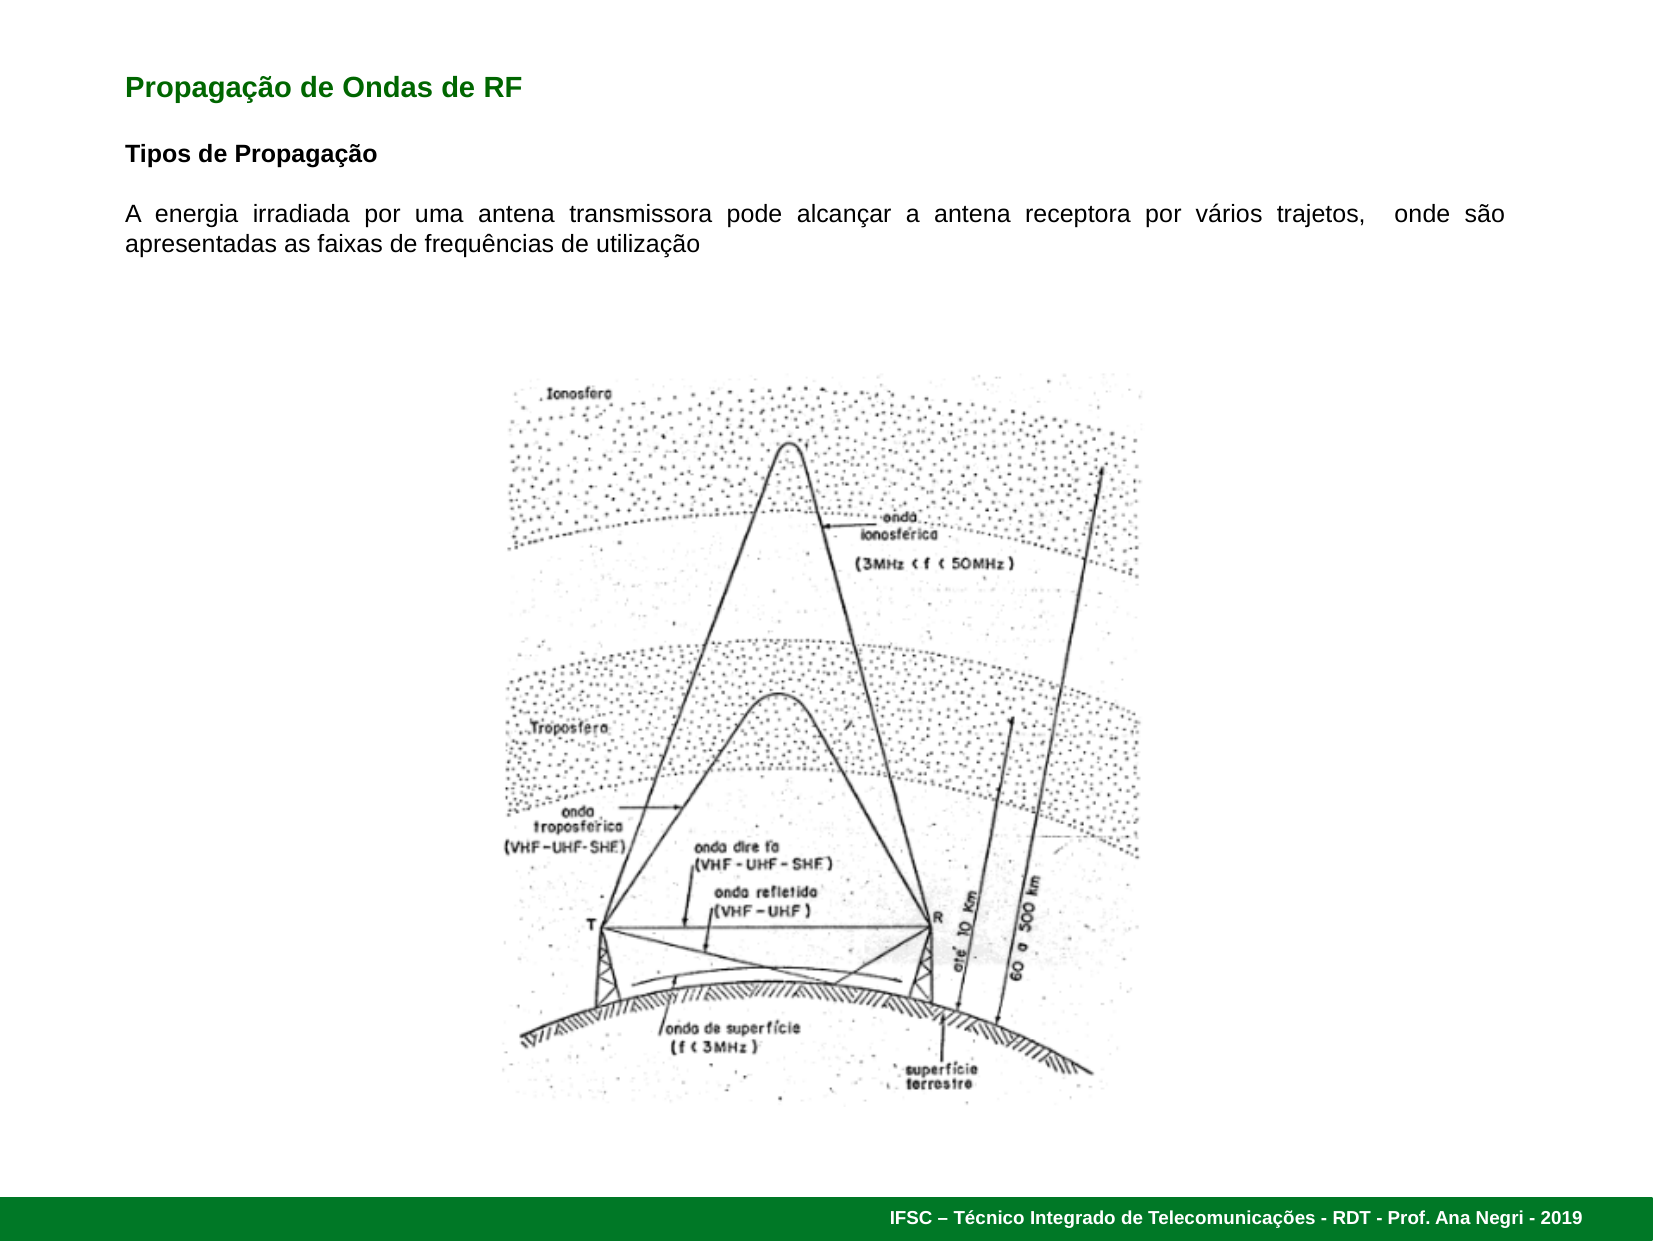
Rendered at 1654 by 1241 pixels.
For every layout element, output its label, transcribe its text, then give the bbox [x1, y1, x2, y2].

picture [494, 372, 1146, 1107]
text_box IFSC – Técnico Integrado de Telecomunicações - RDT - Prof. Ana Negri - 2019 [875, 1197, 1653, 1236]
text_box [0, 1197, 1653, 1241]
text_box Propagação de Ondas de RF Tipos de Propagação A energia irradiada por uma antena transmissora pode alcançar a antena receptora por vários trajetos, onde são apresentadas as faixas de frequências de utilização [110, 60, 1524, 540]
